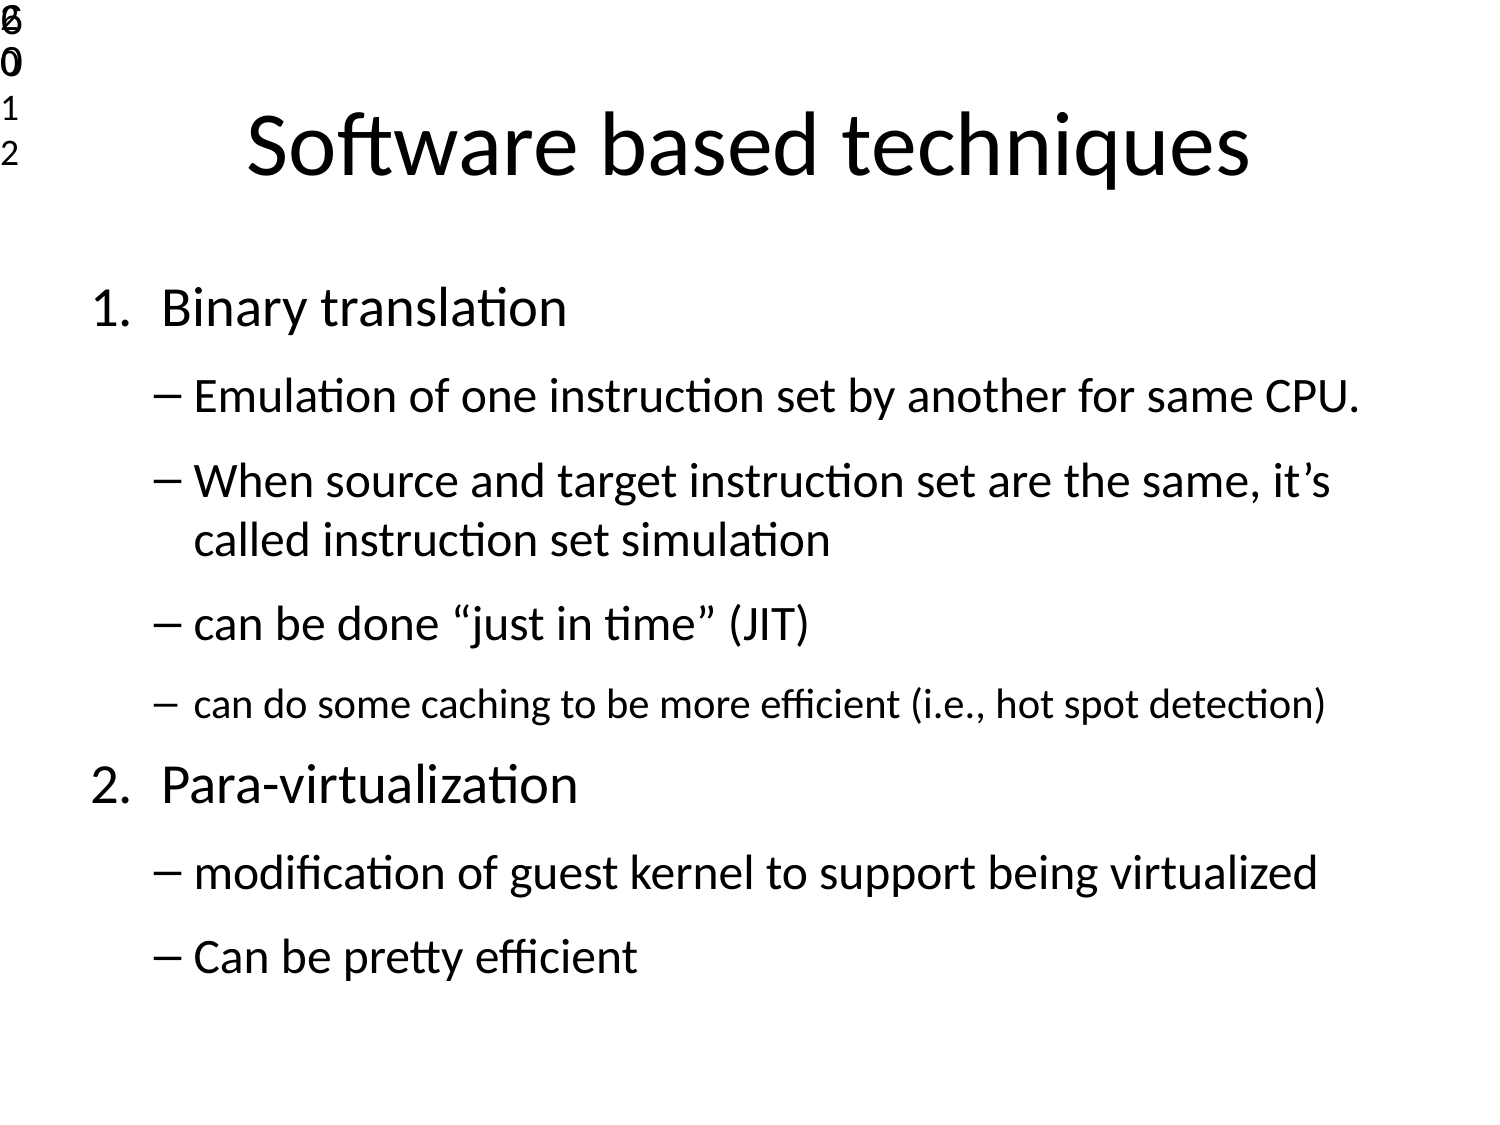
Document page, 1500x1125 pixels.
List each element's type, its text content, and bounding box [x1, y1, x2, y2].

list Binary translation Emulation of one instruction set by another for same CPU. When source and target instruction set are the same, it’s called instruction set simulation can be done “just in time” (JIT) can do some caching to be more efficient (i.e., hot spot detection) Para-virtualization modification of guest kernel to support being virtualized Can be pretty efficient [75, 262, 1425, 1005]
title Software based techniques [75, 45, 1425, 233]
